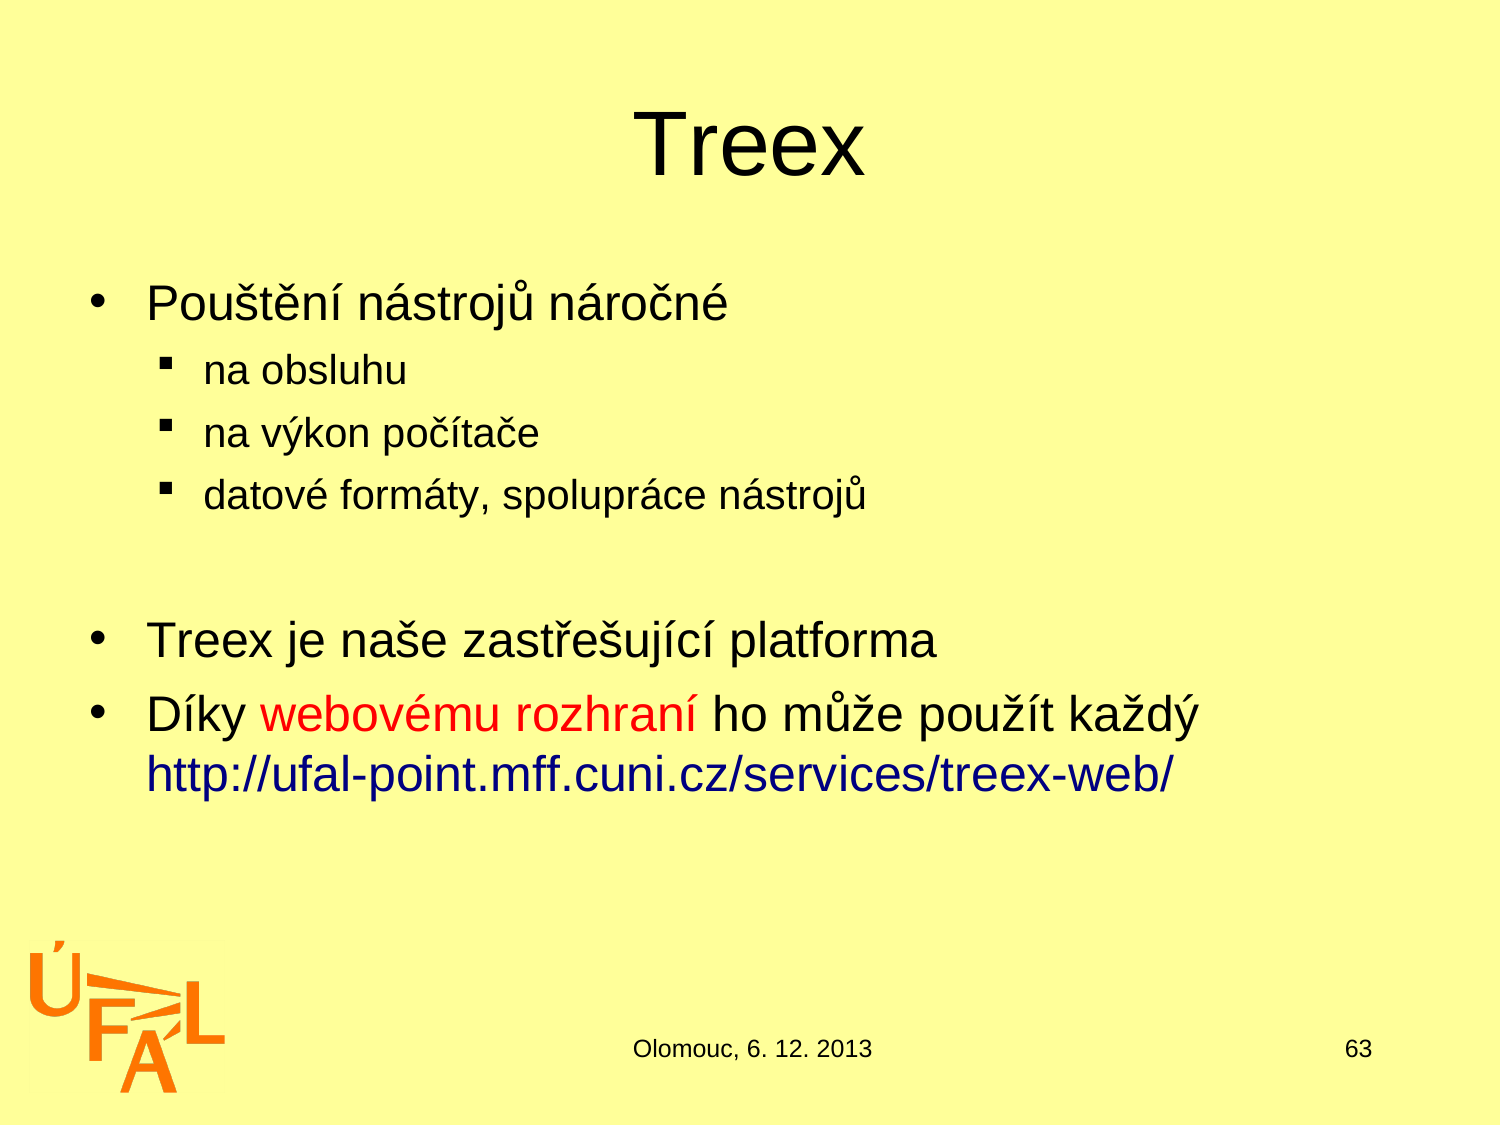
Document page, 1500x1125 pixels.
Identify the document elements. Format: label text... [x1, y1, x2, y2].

picture [29, 940, 225, 1093]
list Pouštění nástrojů náročné na obsluhu na výkon počítače datové formáty, spolupráce nástrojů Treex je naše zastřešující platforma Díky webovému rozhraní ho může použít každý http://ufal-point.mff.cuni.cz/services/treex-web/ [75, 262, 1426, 932]
title Treex [75, 14, 1426, 262]
